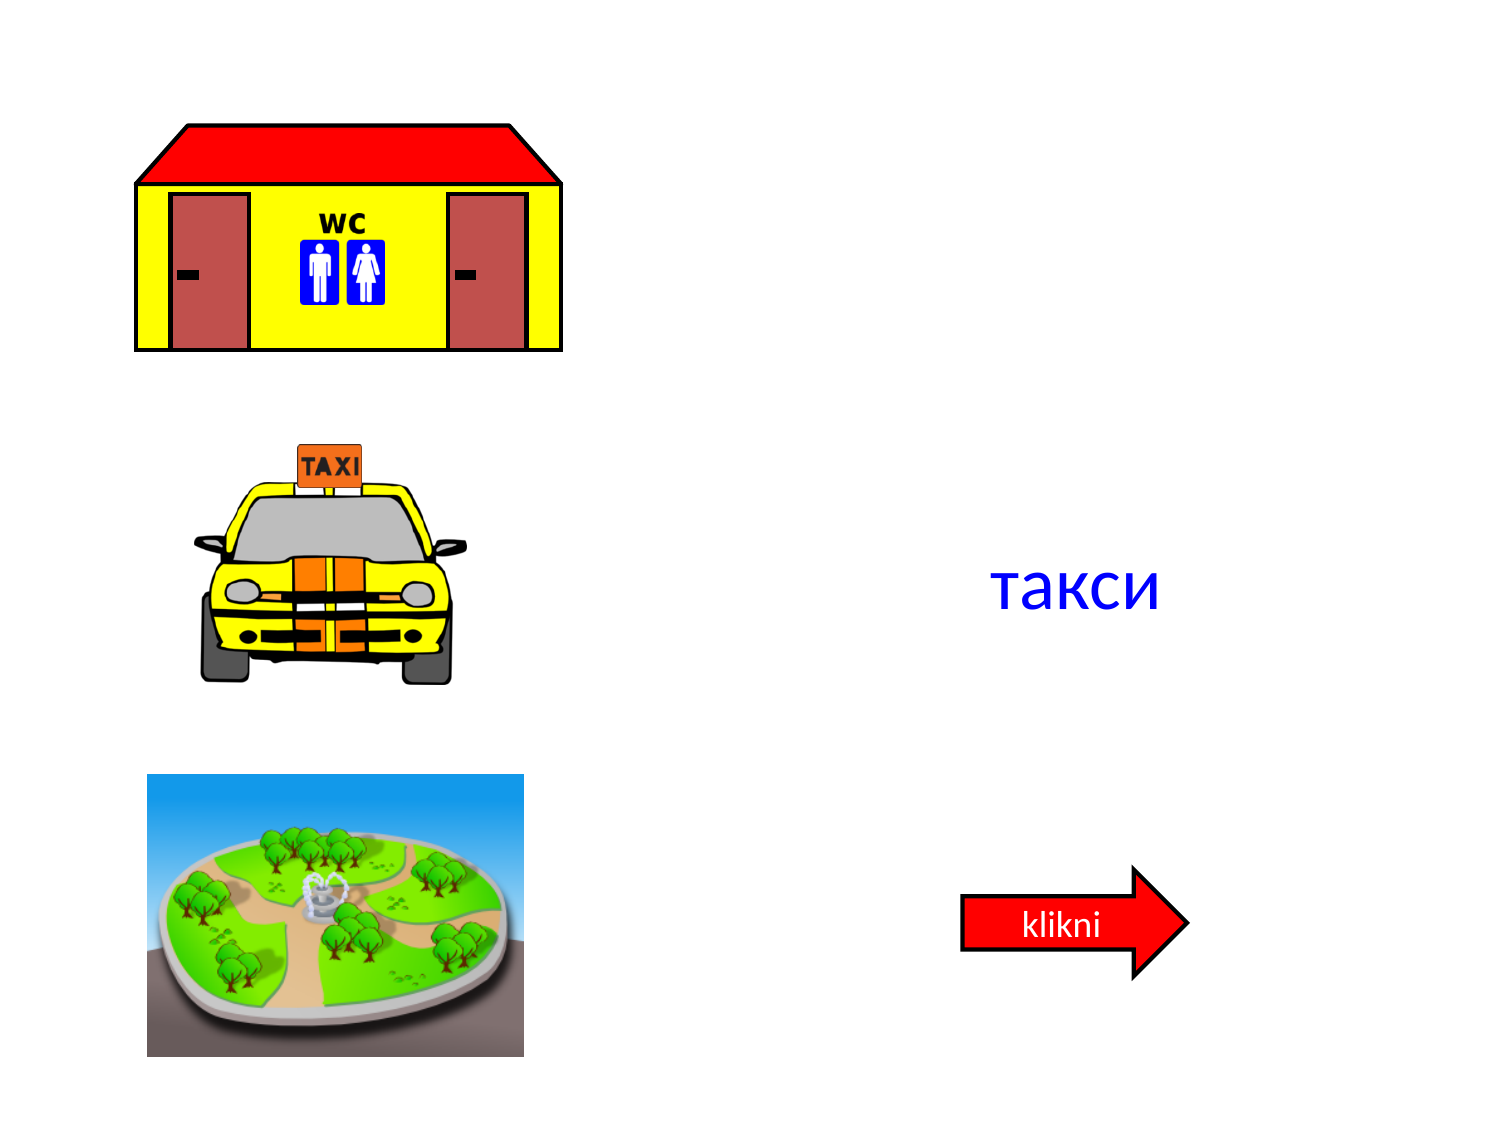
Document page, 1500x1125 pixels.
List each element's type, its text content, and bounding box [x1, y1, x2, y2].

picture [300, 213, 385, 305]
text_box klikni [962, 869, 1188, 977]
text_box [135, 125, 562, 351]
text_box такси [975, 527, 1178, 633]
picture [147, 774, 524, 1058]
picture [194, 444, 467, 685]
